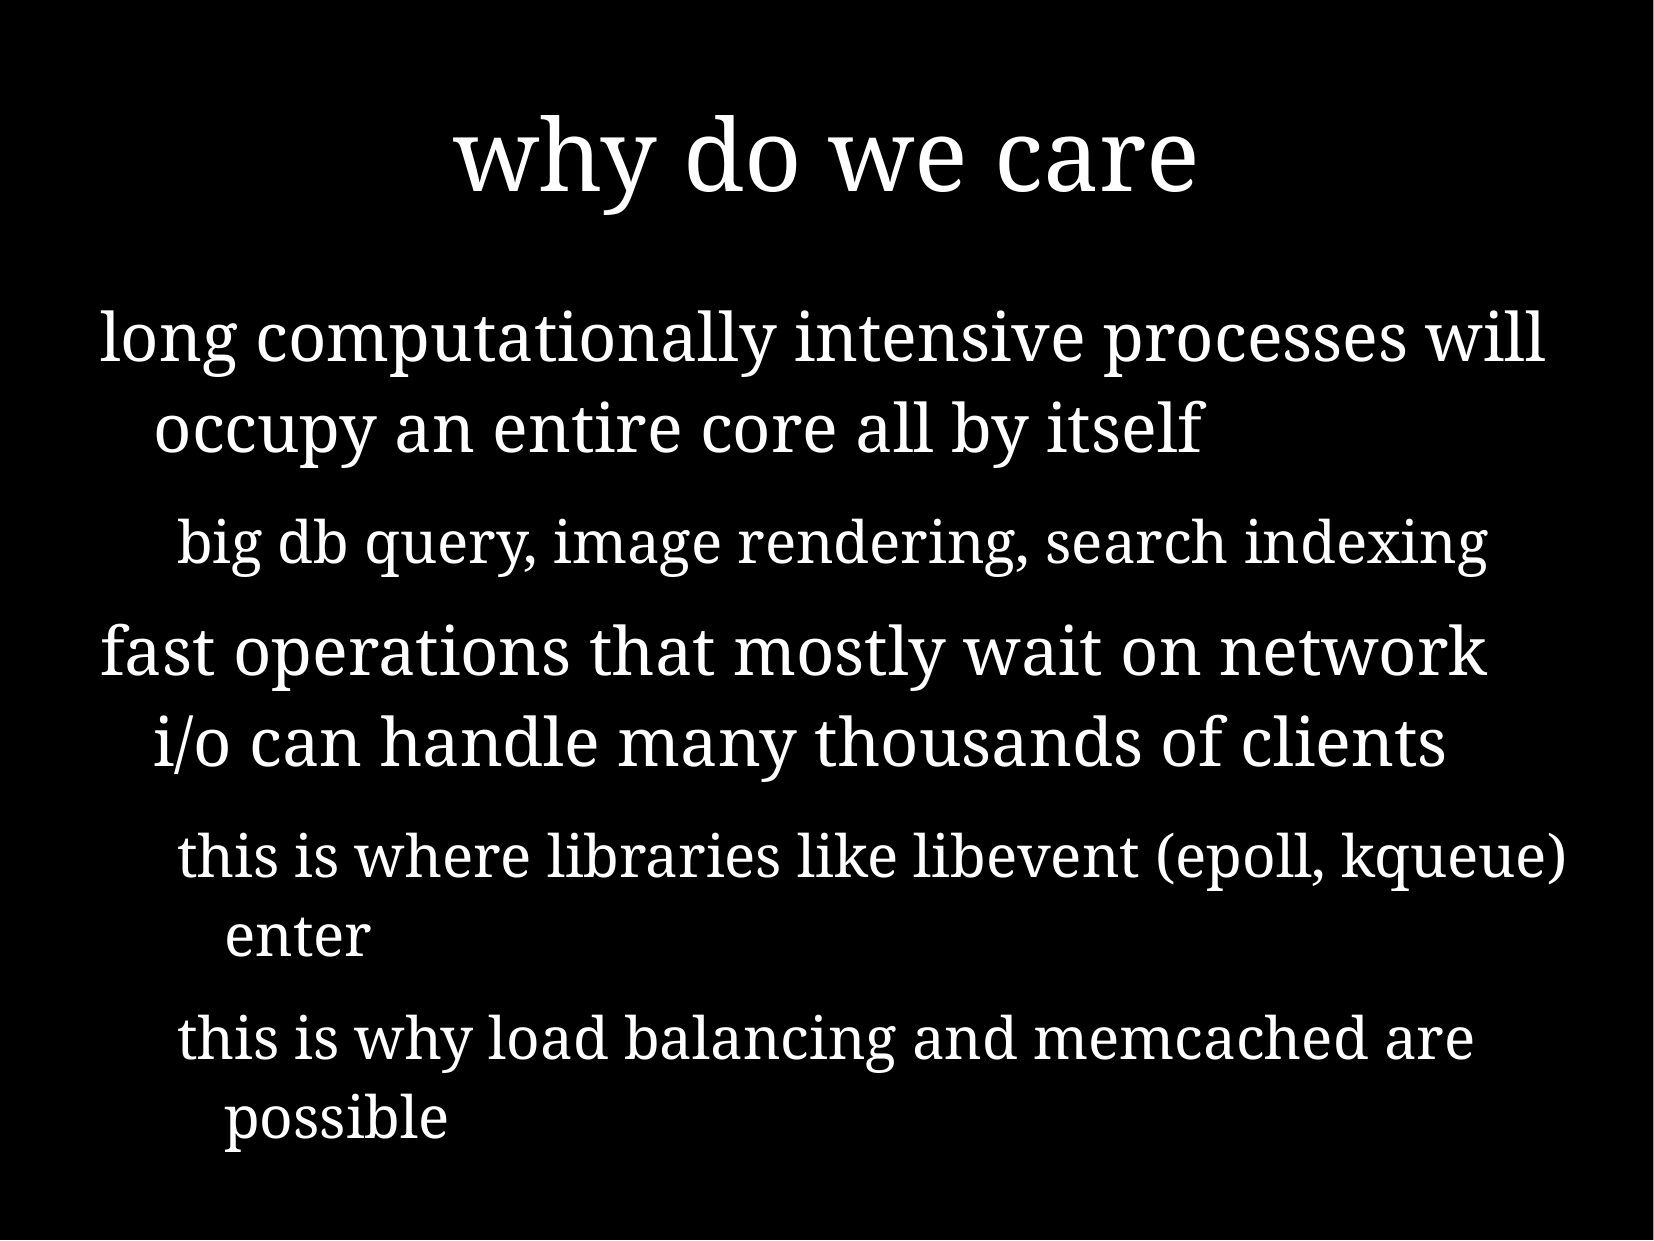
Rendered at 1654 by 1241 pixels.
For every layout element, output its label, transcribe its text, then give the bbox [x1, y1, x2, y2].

list long computationally intensive processes will occupy an entire core all by itself big db query, image rendering, search indexing fast operations that mostly wait on network i/o can handle many thousands of clients this is where libraries like libevent (epoll, kqueue) enter this is why load balancing and memcached are possible [82, 290, 1571, 1094]
title why do we care [82, 49, 1571, 257]
